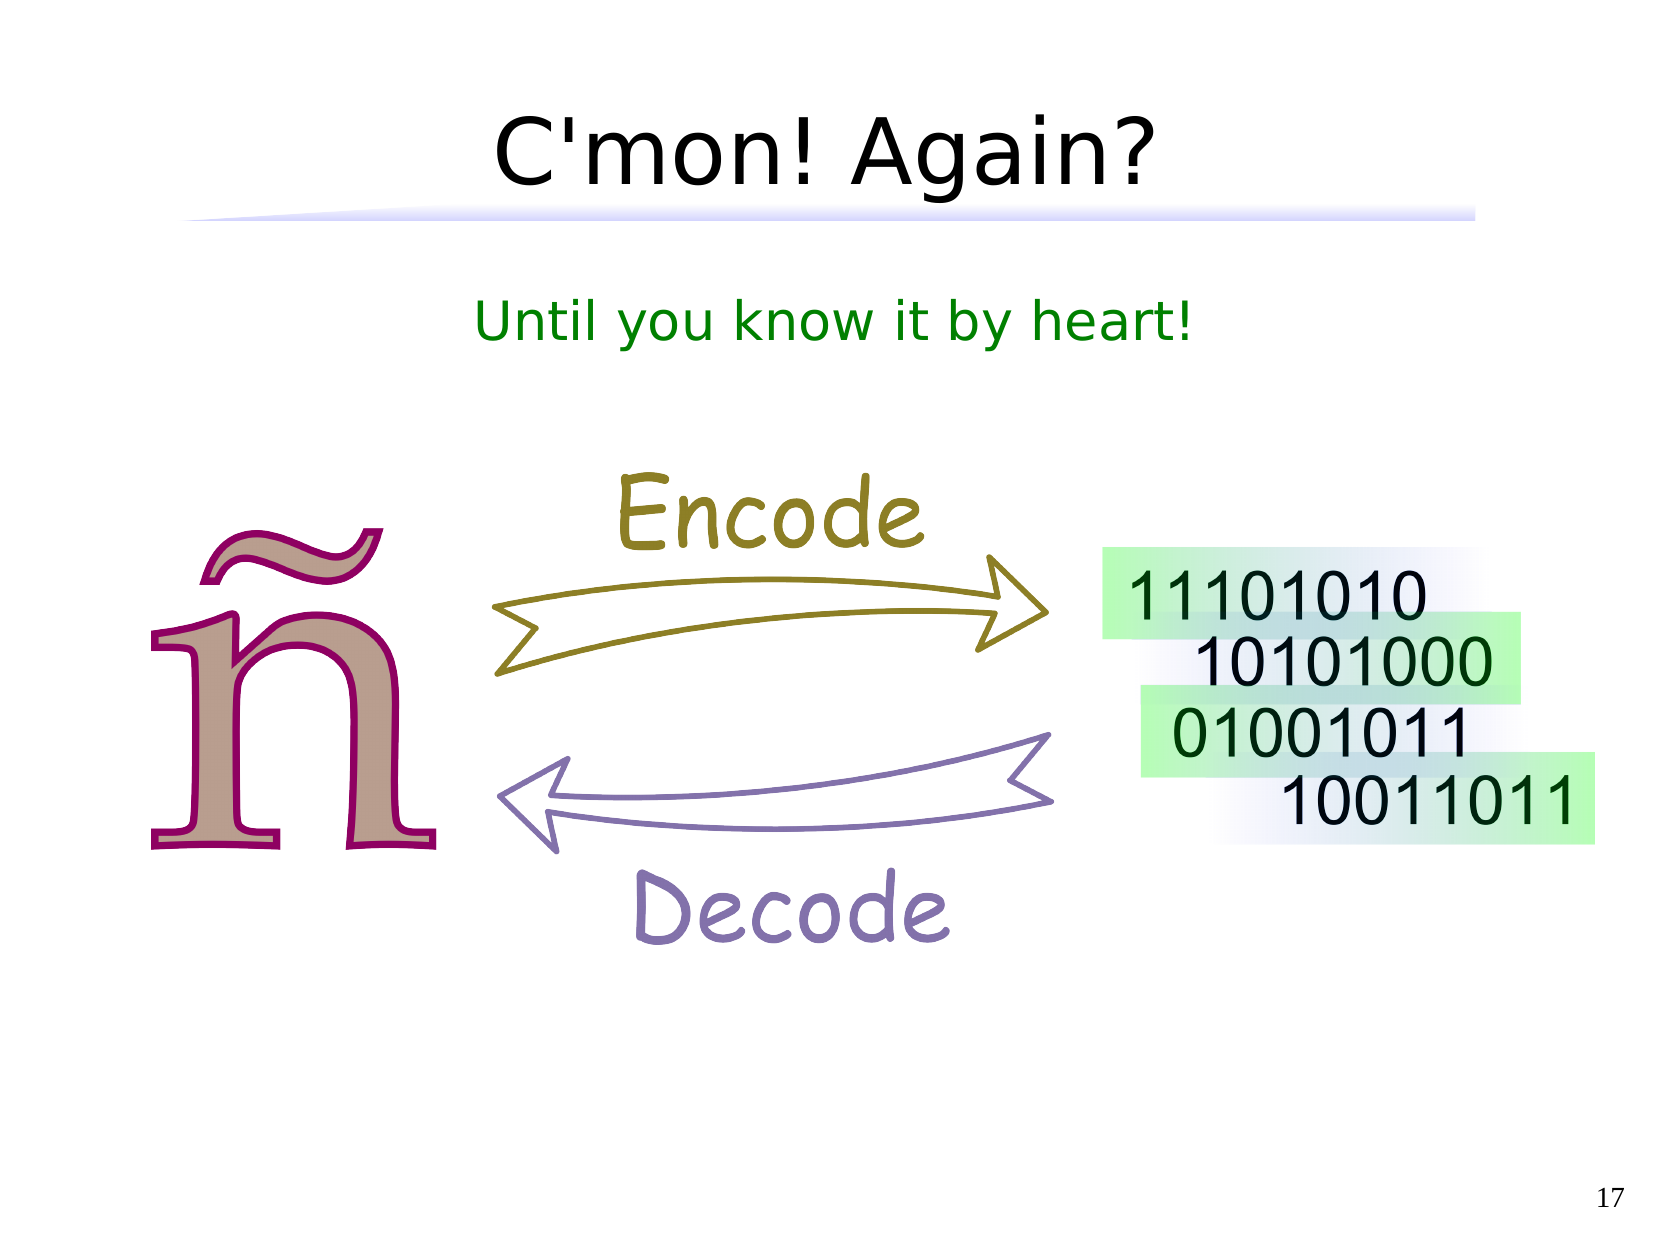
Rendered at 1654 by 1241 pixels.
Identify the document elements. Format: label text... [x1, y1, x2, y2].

list Until you know it by heart! [82, 290, 1571, 414]
title C'mon! Again? [82, 49, 1571, 257]
picture [151, 472, 1595, 945]
